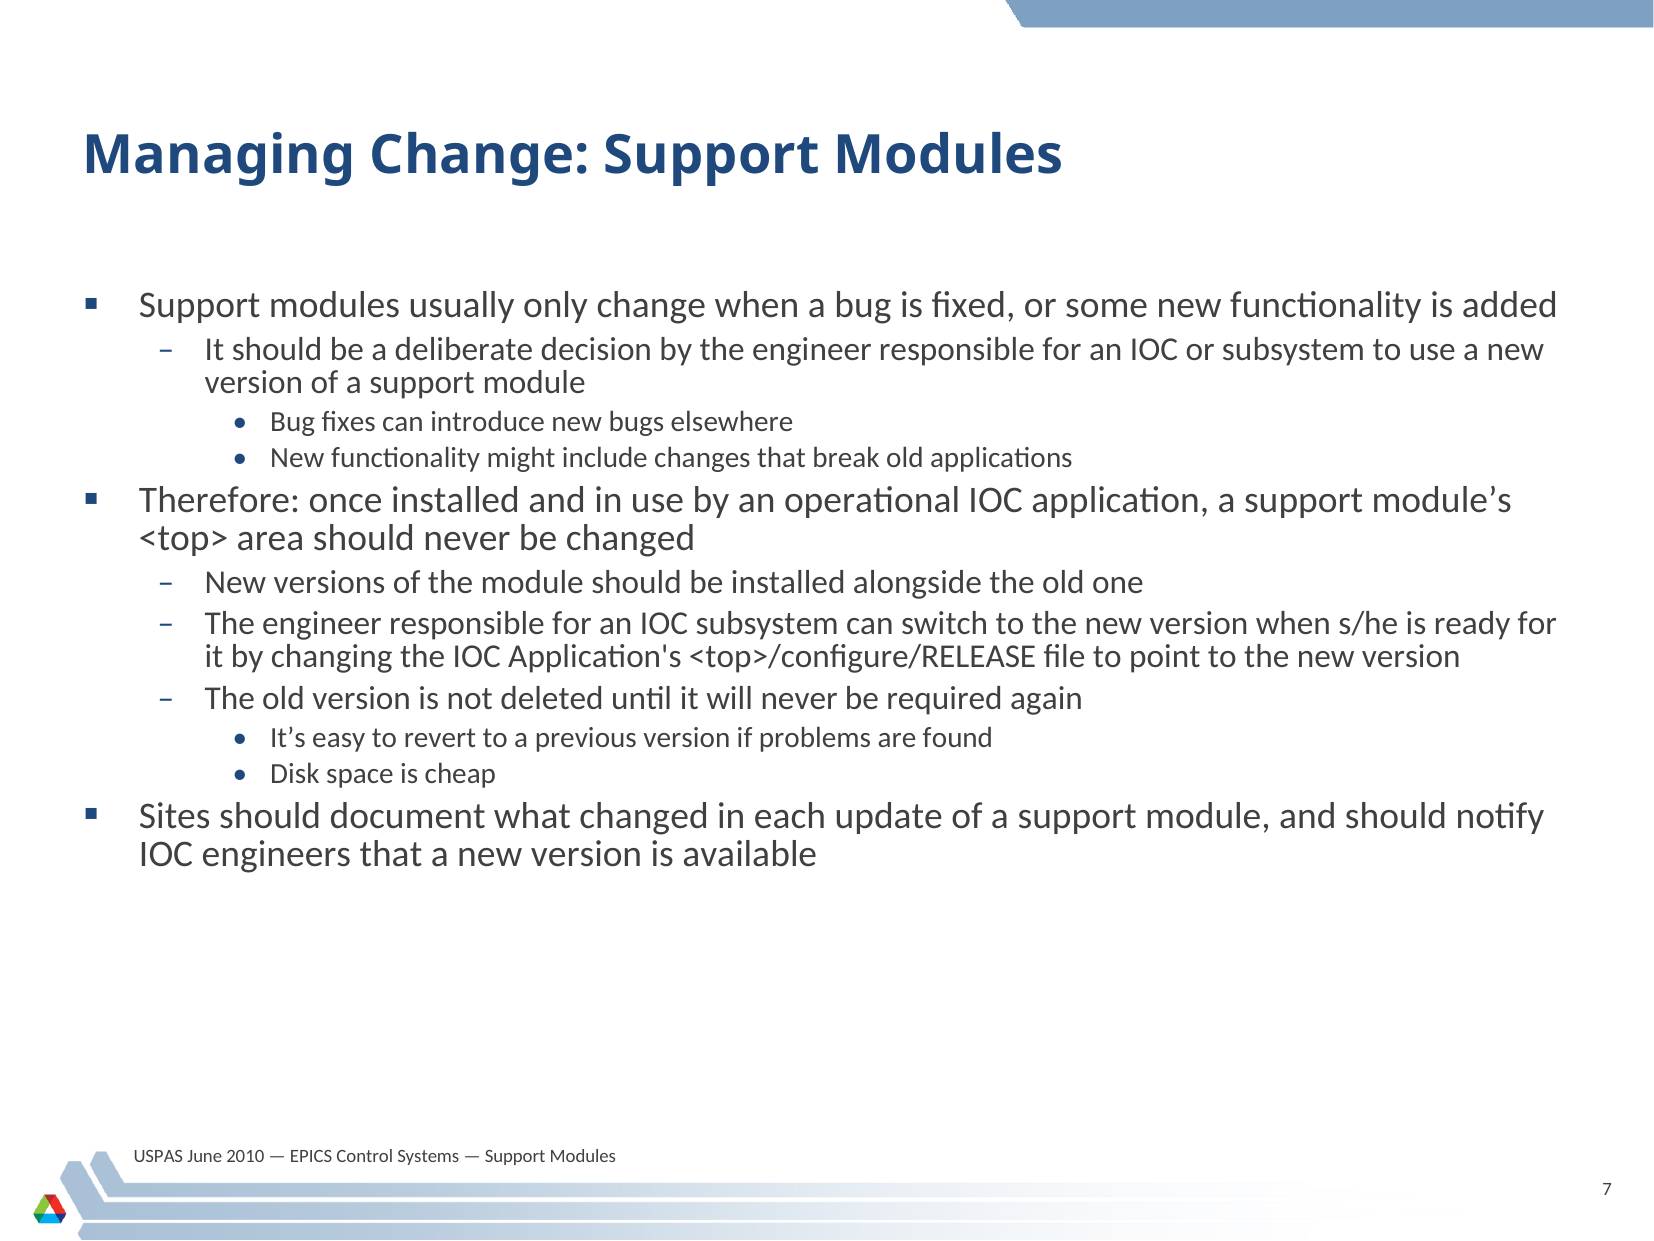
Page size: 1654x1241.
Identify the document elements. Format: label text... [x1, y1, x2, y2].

picture [0, 0, 1654, 29]
picture [0, 1143, 1654, 1240]
list Support modules usually only change when a bug is fixed, or some new functionality is added It should be a deliberate decision by the engineer responsible for an IOC or subsystem to use a new version of a support module Bug fixes can introduce new bugs elsewhere New functionality might include changes that break old applications Therefore: once installed and in use by an operational IOC application, a support module’s <top> area should never be changed New versions of the module should be installed alongside the old one The engineer responsible for an IOC subsystem can switch to the new version when s/he is ready for it by changing the IOC Application's <top>/configure/RELEASE file to point to the new version The old version is not deleted until it will never be required again It’s easy to revert to a previous version if problems are found Disk space is cheap Sites should document what changed in each update of a support module, and should notify IOC engineers that a new version is available [82, 289, 1571, 1039]
title Managing Change: Support Modules [82, 49, 1571, 257]
